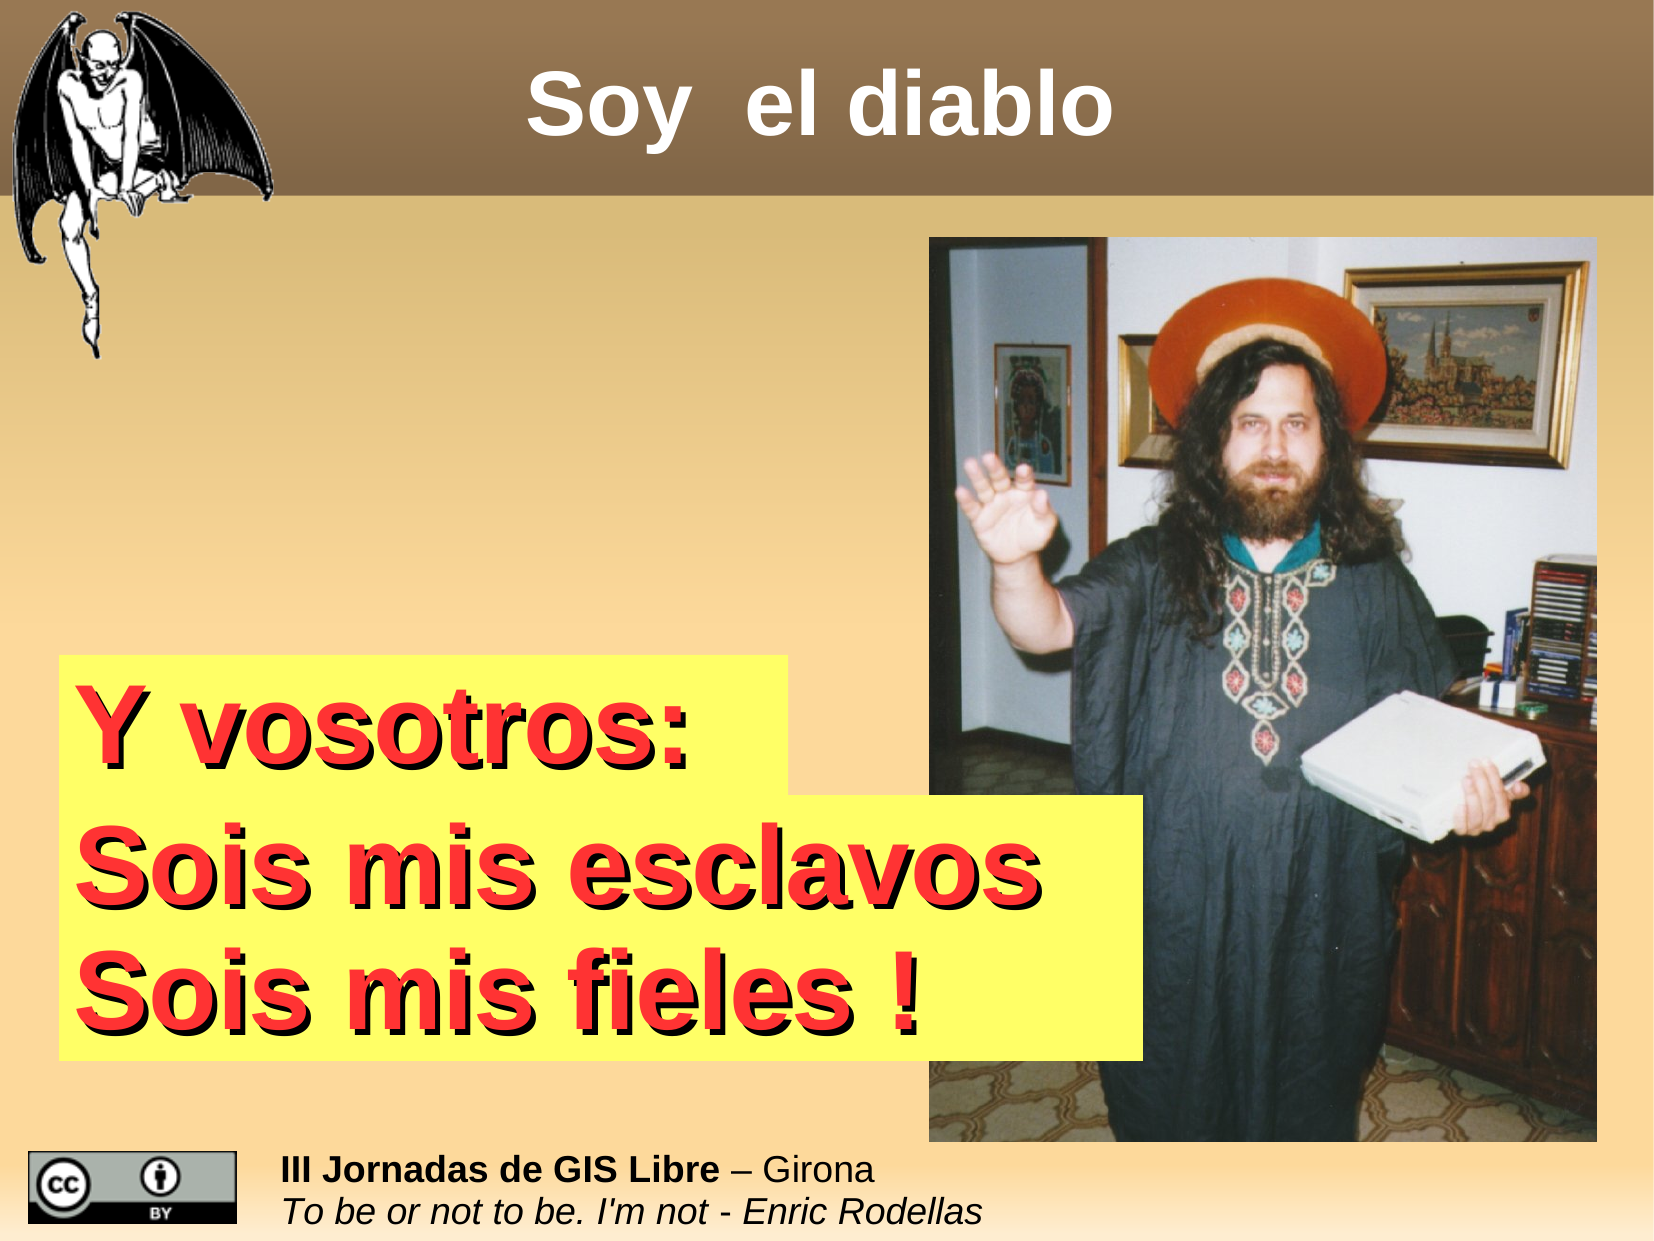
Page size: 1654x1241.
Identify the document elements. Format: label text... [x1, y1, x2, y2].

picture [0, 0, 1654, 1241]
text_box III Jornadas de GIS Libre – Girona To be or not to be. I'm not - Enric Rodellas [265, 1141, 1152, 1241]
text_box Y vosotros: [59, 654, 789, 796]
title Soy el diablo [292, 0, 1565, 208]
text_box Sois mis esclavos Sois mis fieles ! [59, 795, 1143, 1061]
